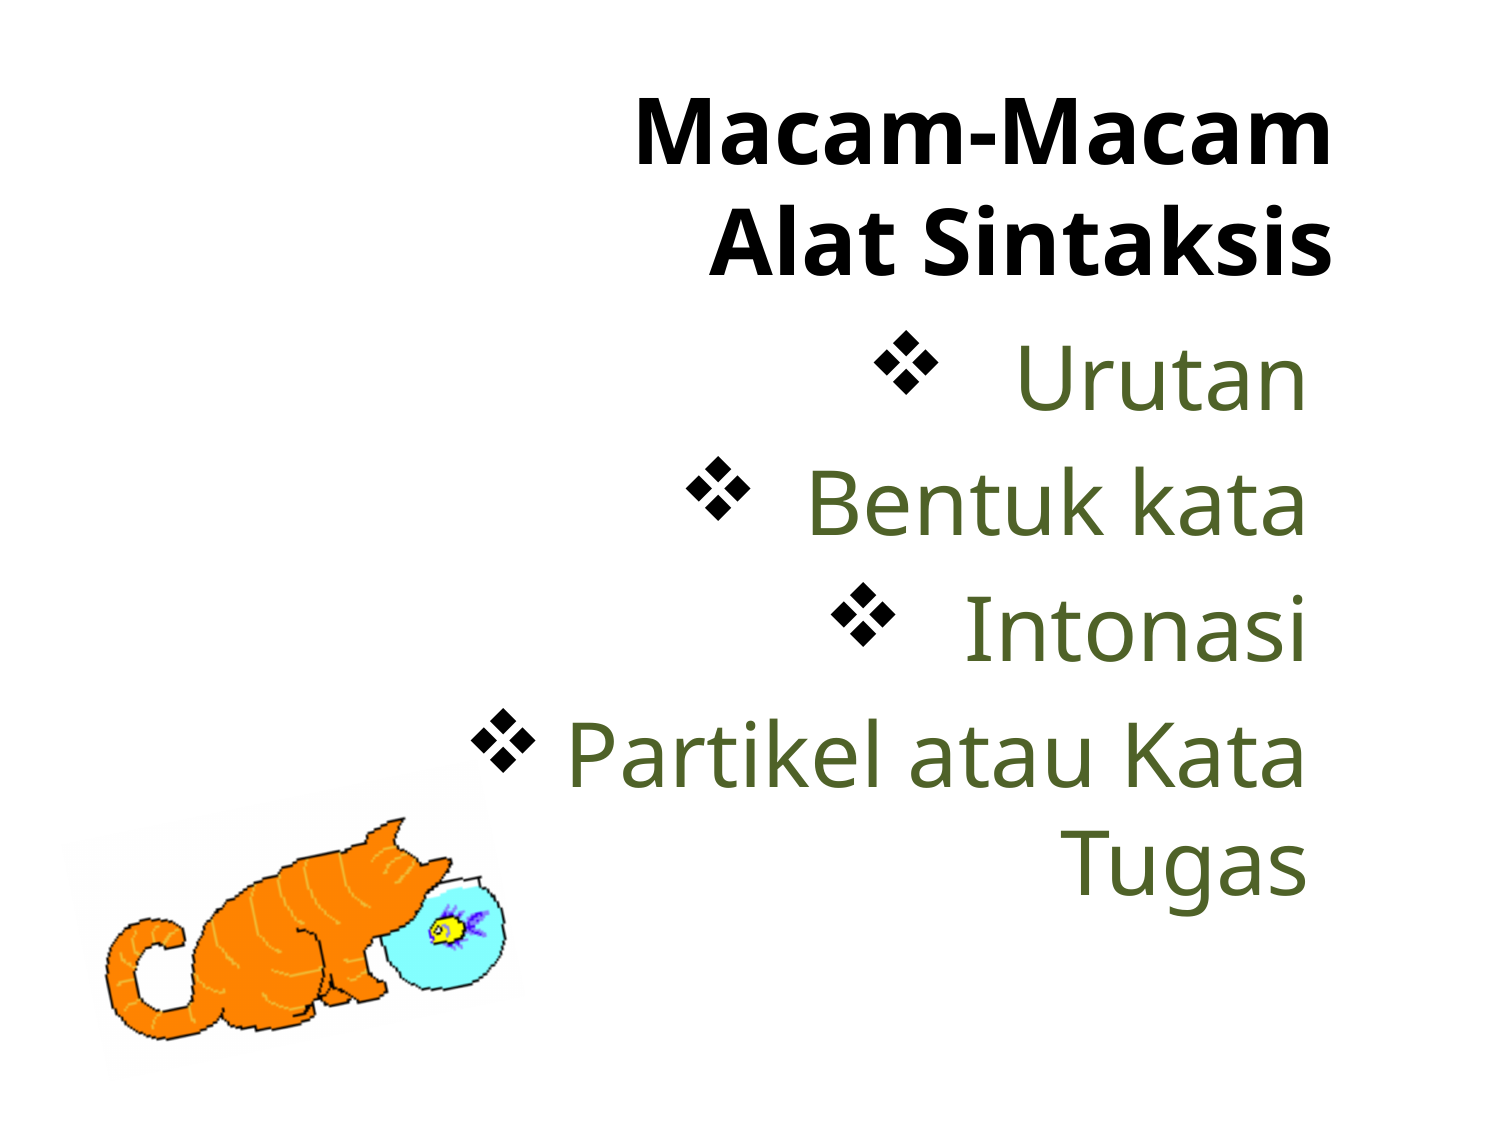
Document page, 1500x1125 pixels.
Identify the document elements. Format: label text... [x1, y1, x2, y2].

picture [61, 759, 525, 1081]
title Macam-Macam Alat Sintaksis [537, 62, 1350, 304]
subtitle Urutan Bentuk kata Intonasi Partikel atau Kata Tugas [275, 312, 1325, 925]
